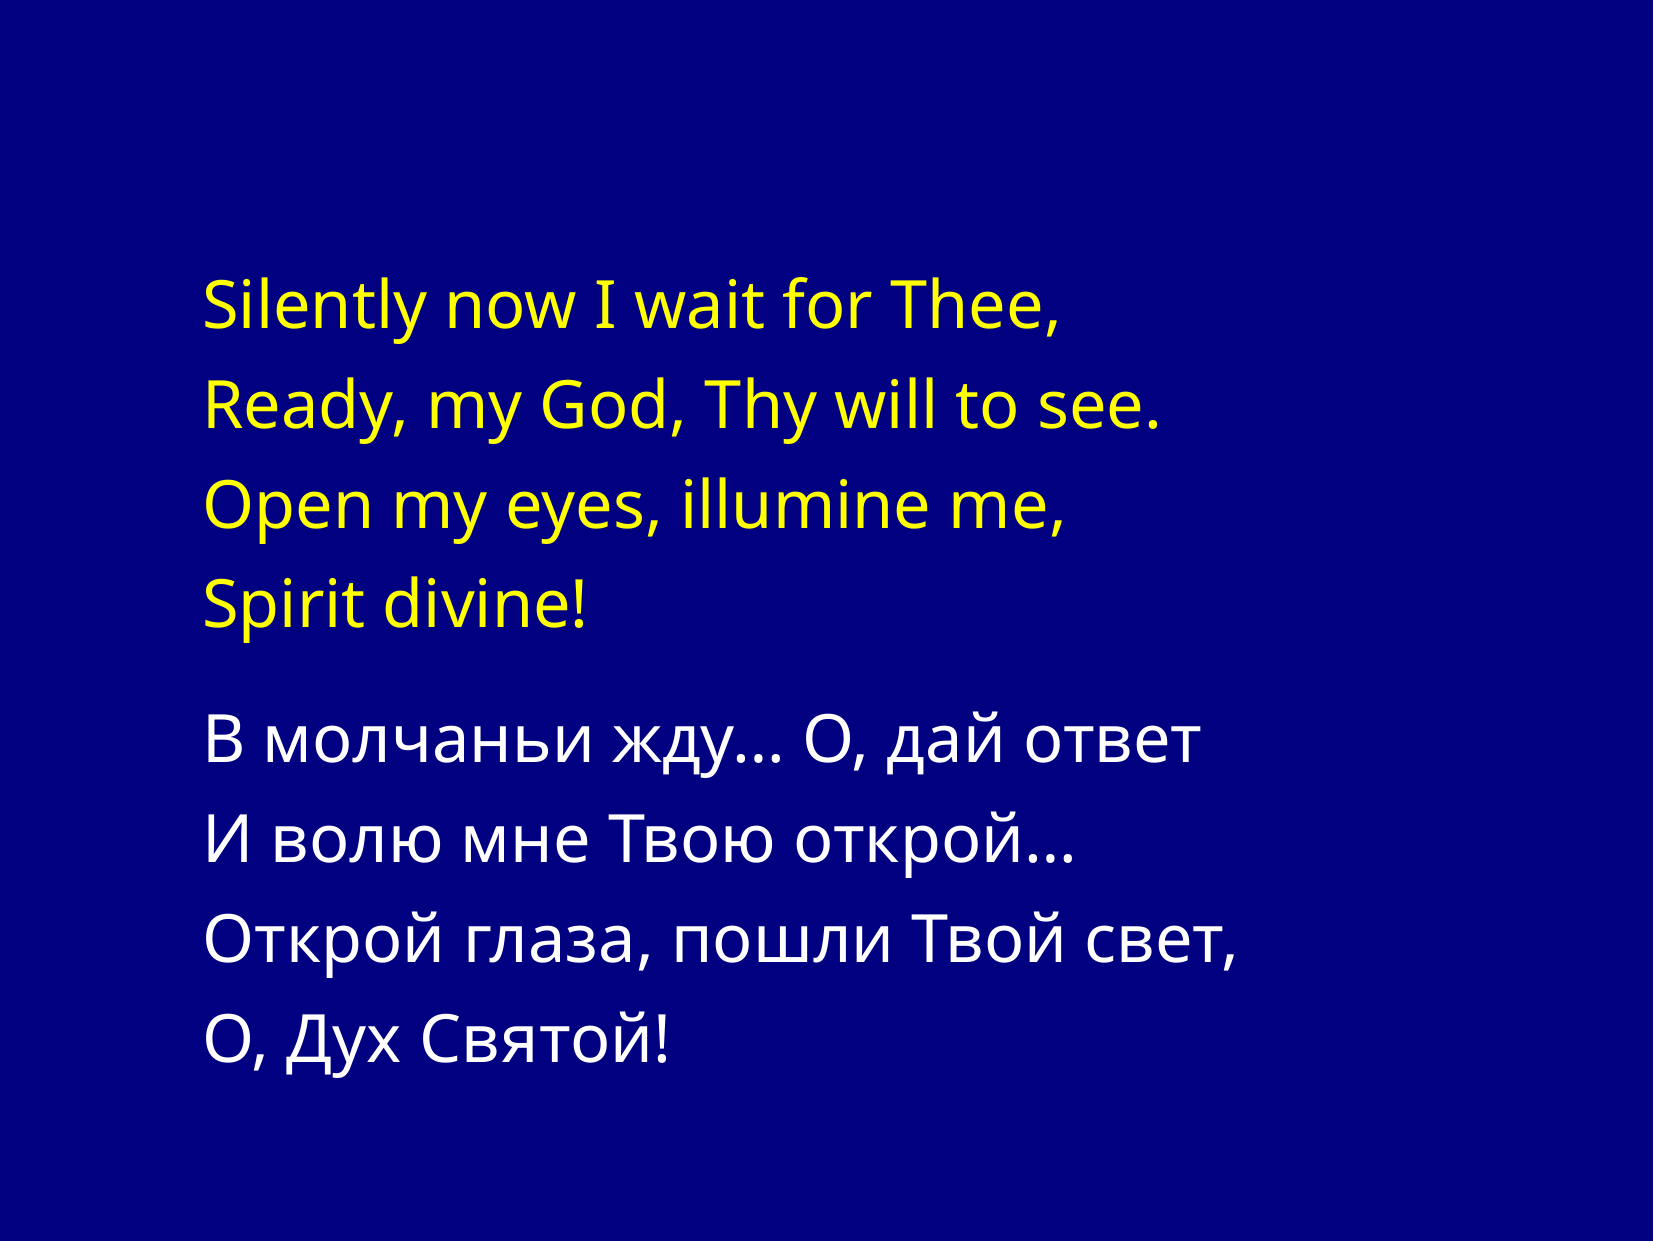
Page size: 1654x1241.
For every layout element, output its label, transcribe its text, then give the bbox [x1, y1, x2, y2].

text_box В молчаньи жду… О, дай ответ И волю мне Твою открой… Открой глаза, пошли Твой свет, О, Дух Святой! [75, 675, 1576, 1163]
text_box Silently now I wait for Thee, Ready, my God, Thy will to see. Open my eyes, illumine me, Spirit divine! [75, 150, 1576, 638]
